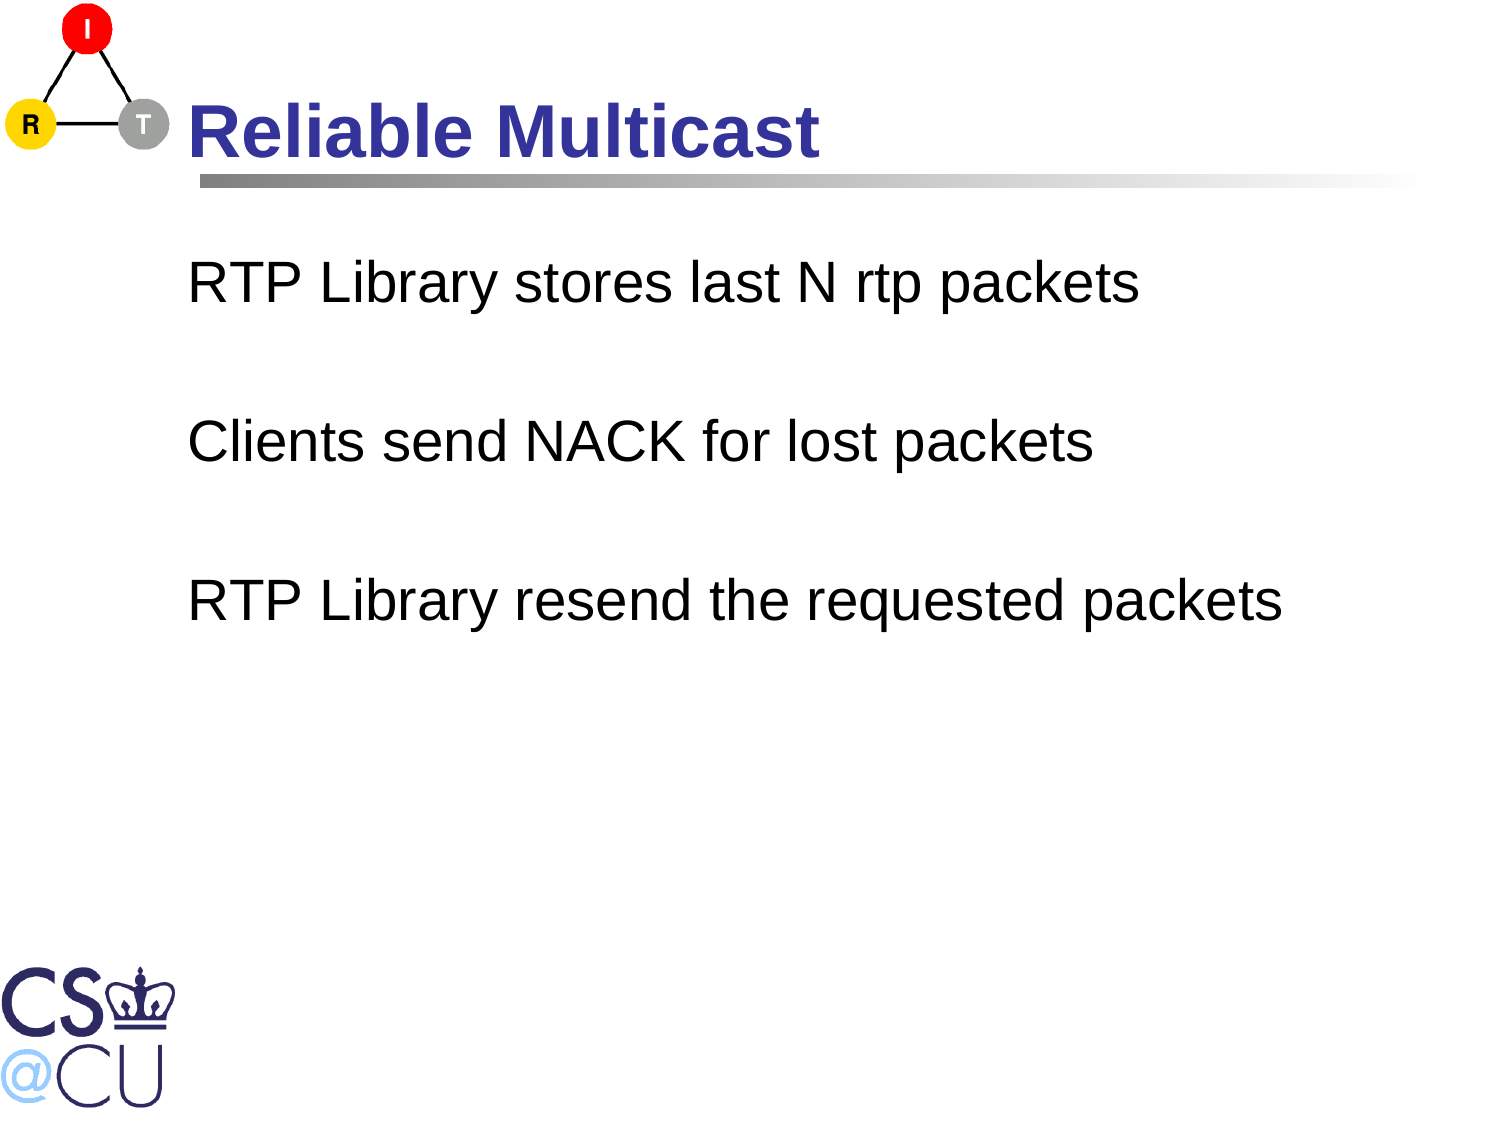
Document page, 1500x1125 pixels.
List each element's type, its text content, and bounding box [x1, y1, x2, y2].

picture [0, 0, 173, 154]
picture [0, 949, 175, 1125]
list RTP Library stores last N rtp packets Clients send NACK for lost packets RTP Library resend the requested packets [187, 249, 1463, 998]
title Reliable Multicast [187, 44, 1463, 218]
